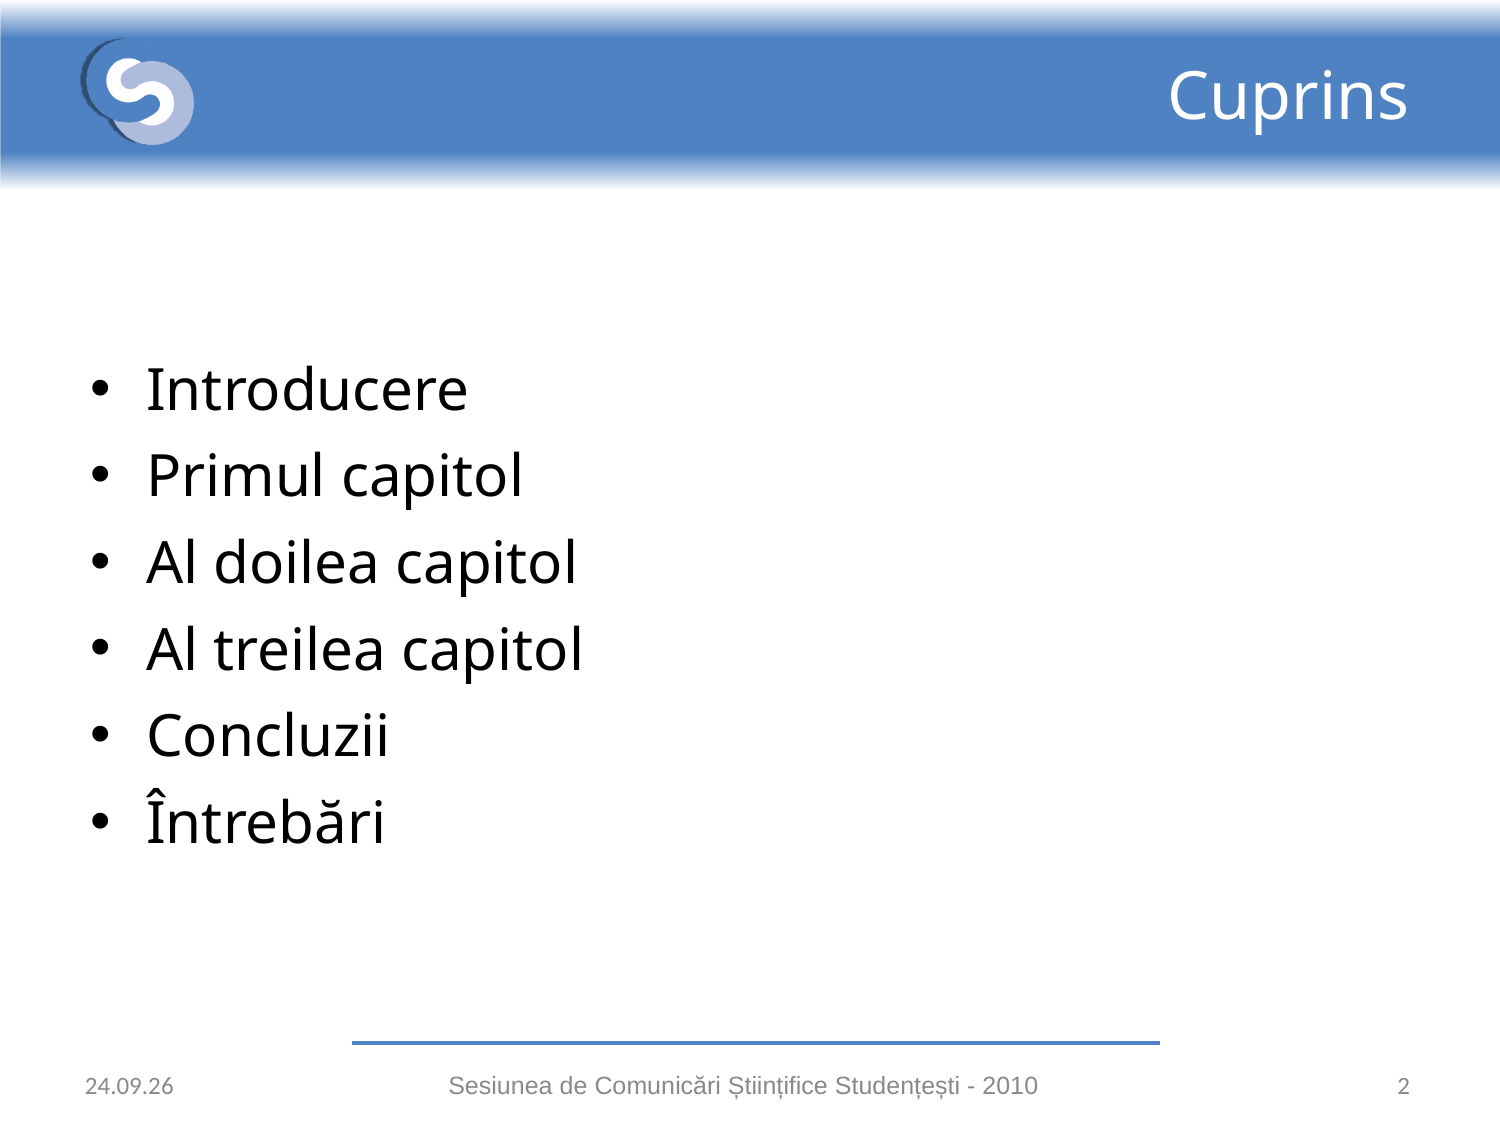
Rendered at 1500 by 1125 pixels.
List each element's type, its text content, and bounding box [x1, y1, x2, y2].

text_box <number> [1277, 1066, 1426, 1103]
list Introducere Primul capitol Al doilea capitol Al treilea capitol Concluzii Întrebări [75, 199, 1426, 1008]
text_box Sesiunea de Comunicări Științifice Studențești - 2010 [421, 1066, 1067, 1103]
picture [0, 0, 1500, 189]
title Cuprins [199, 21, 1425, 165]
text_box 09.07.10 [70, 1066, 257, 1103]
